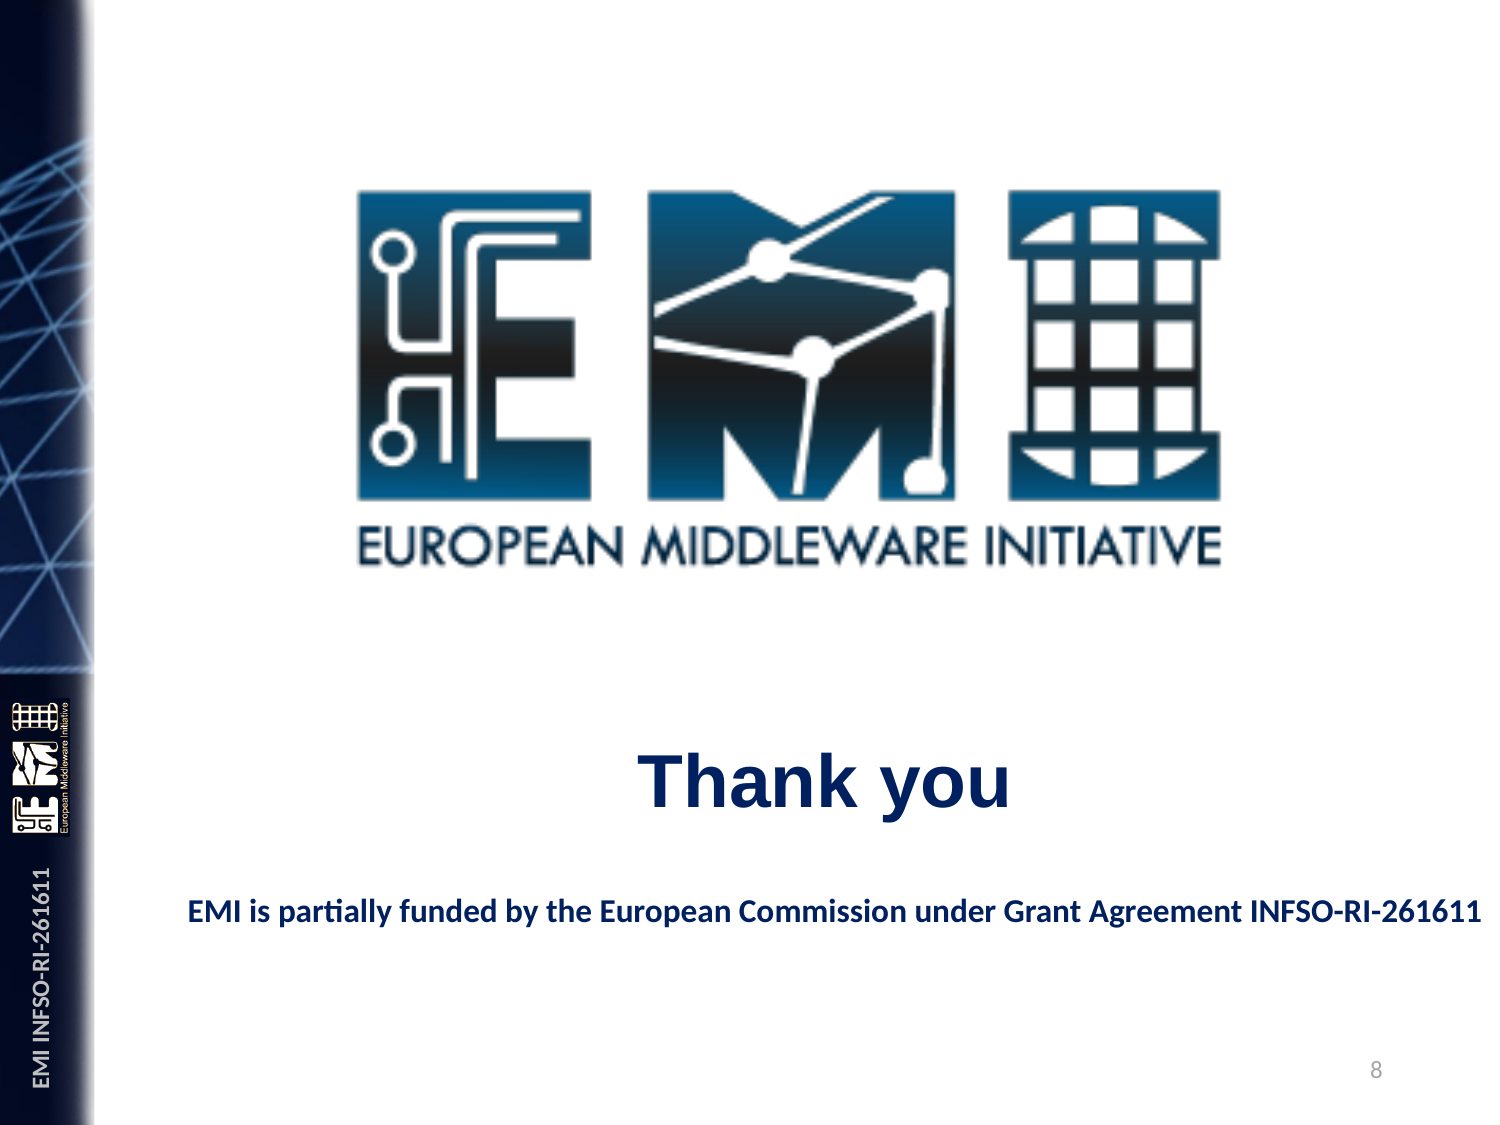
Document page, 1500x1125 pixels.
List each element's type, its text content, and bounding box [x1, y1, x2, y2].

title Thank you [222, 687, 1428, 820]
picture [165, 128, 1408, 651]
picture [0, 0, 105, 1125]
text_box EMI is partially funded by the European Commission under Grant Agreement INFSO-RI-261611 [160, 820, 1500, 1009]
text_box <szám> [1354, 1042, 1424, 1103]
